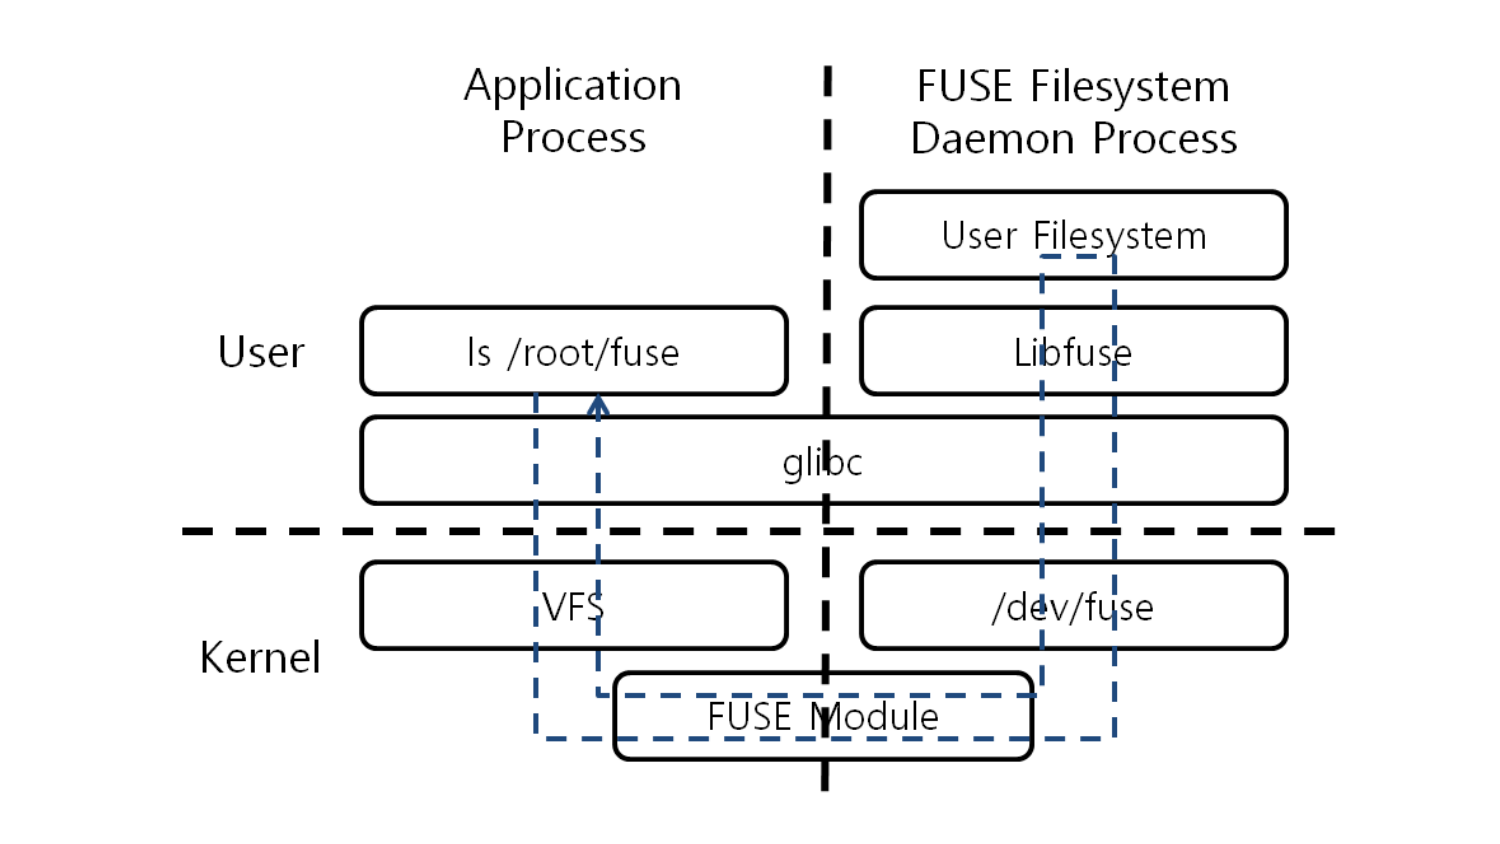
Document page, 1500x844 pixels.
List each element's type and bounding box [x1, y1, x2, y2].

picture [171, 44, 1350, 800]
